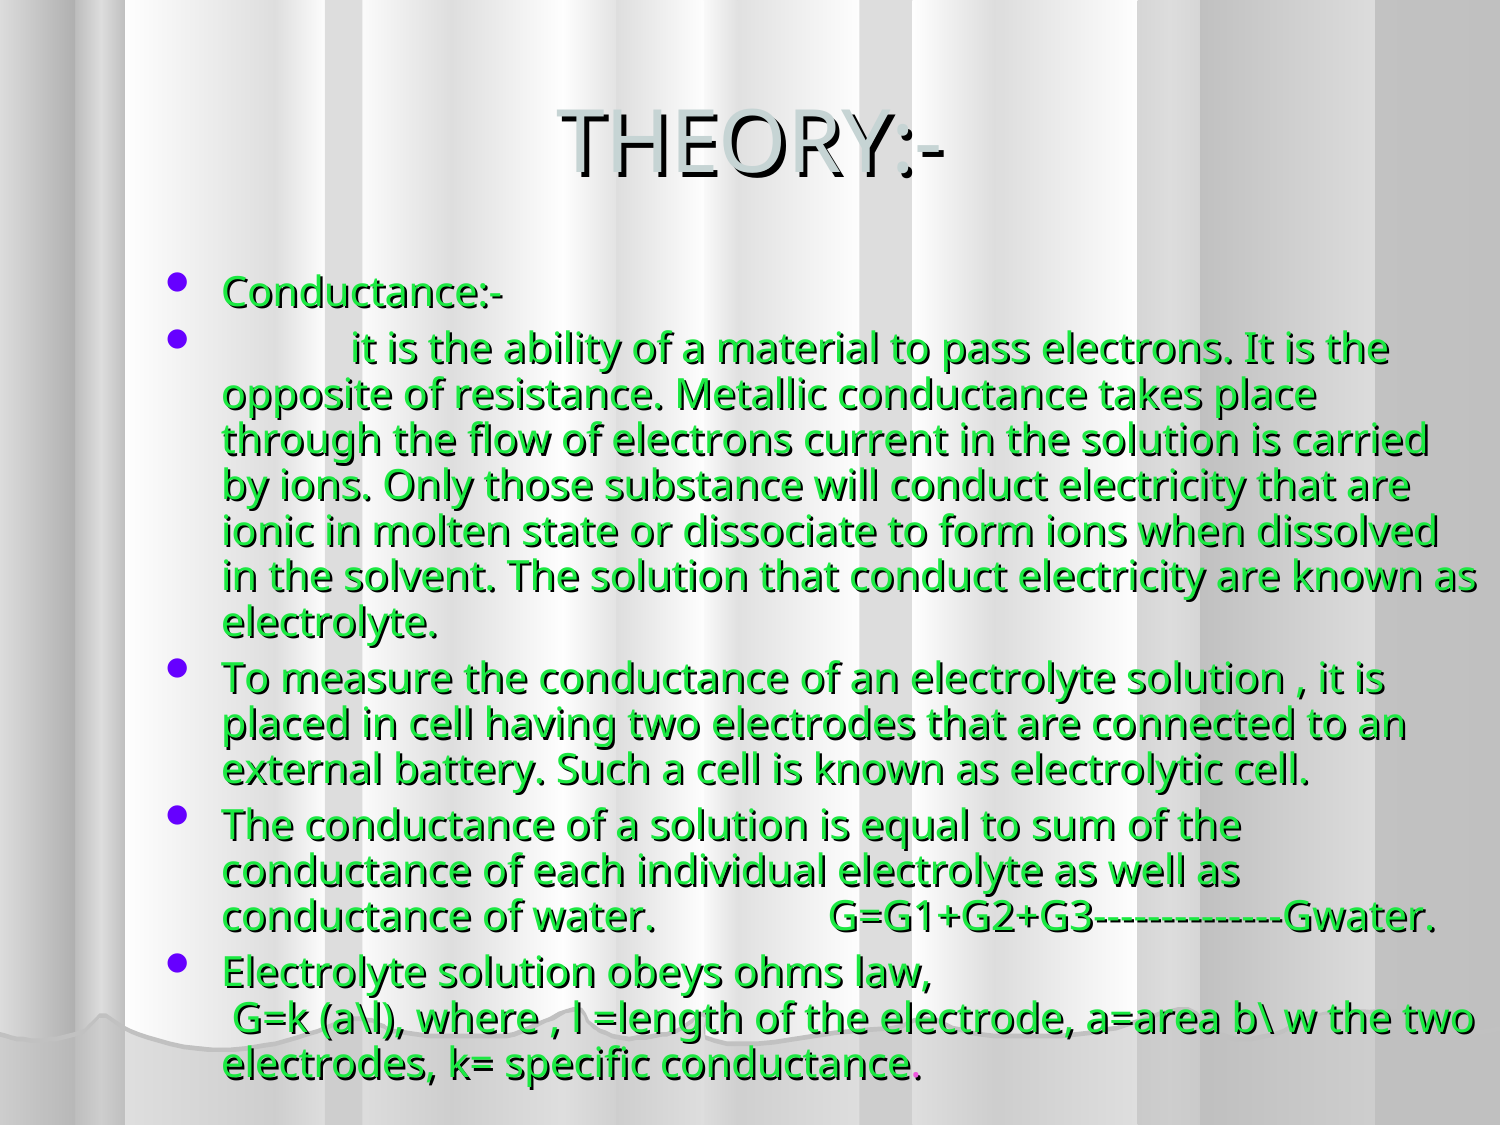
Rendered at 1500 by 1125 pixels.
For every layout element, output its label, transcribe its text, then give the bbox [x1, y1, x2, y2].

title THEORY:- [75, 45, 1426, 233]
list Conductance:- it is the ability of a material to pass electrons. It is the opposite of resistance. Metallic conductance takes place through the flow of electrons current in the solution is carried by ions. Only those substance will conduct electricity that are ionic in molten state or dissociate to form ions when dissolved in the solvent. The solution that conduct electricity are known as electrolyte. To measure the conductance of an electrolyte solution , it is placed in cell having two electrodes that are connected to an external battery. Such a cell is known as electrolytic cell. The conductance of a solution is equal to sum of the conductance of each individual electrolyte as well as conductance of water. G=G1+G2+G3--------------Gwater. Electrolyte solution obeys ohms law, G=k (a\l), where , l =length of the electrode, a=area b\ w the two electrodes, k= specific conductance. [150, 262, 1500, 1040]
